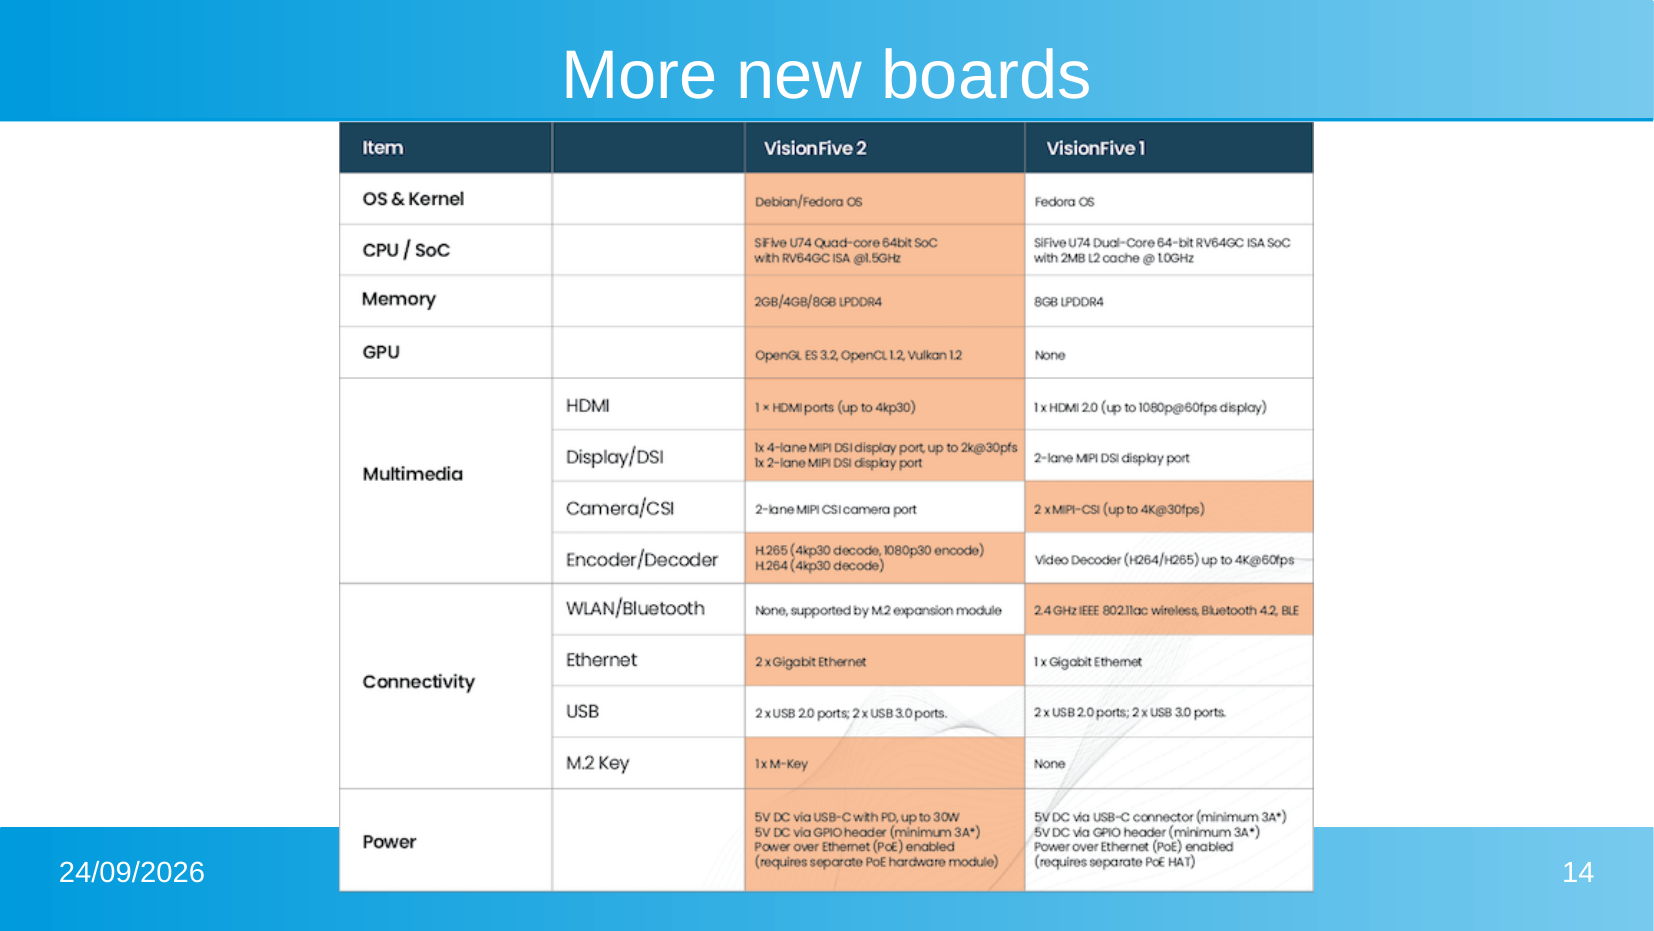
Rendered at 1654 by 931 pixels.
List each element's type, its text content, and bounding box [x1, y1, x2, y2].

title More new boards [59, 35, 1595, 114]
picture [339, 122, 1314, 916]
